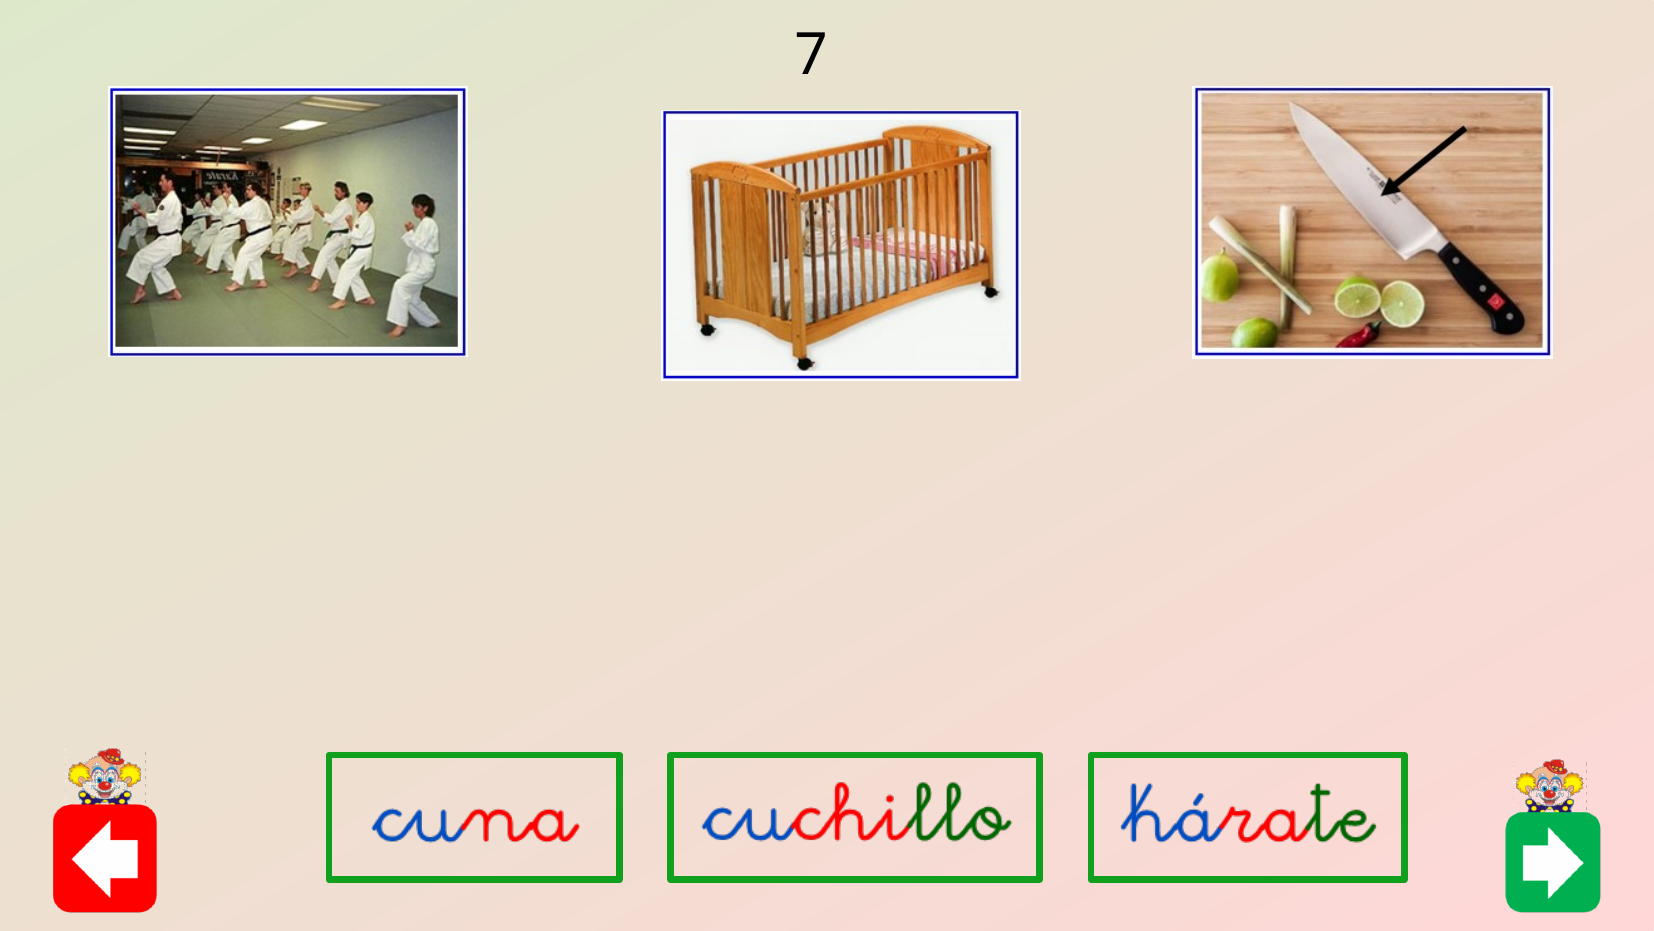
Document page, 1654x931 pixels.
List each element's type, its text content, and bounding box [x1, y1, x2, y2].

picture [108, 86, 468, 357]
picture [1505, 758, 1601, 913]
picture [1094, 758, 1402, 877]
picture [1192, 86, 1553, 359]
picture [661, 110, 1021, 381]
picture [52, 747, 157, 913]
picture [673, 758, 1037, 877]
picture [332, 758, 617, 877]
text_box 7 [779, 10, 881, 87]
